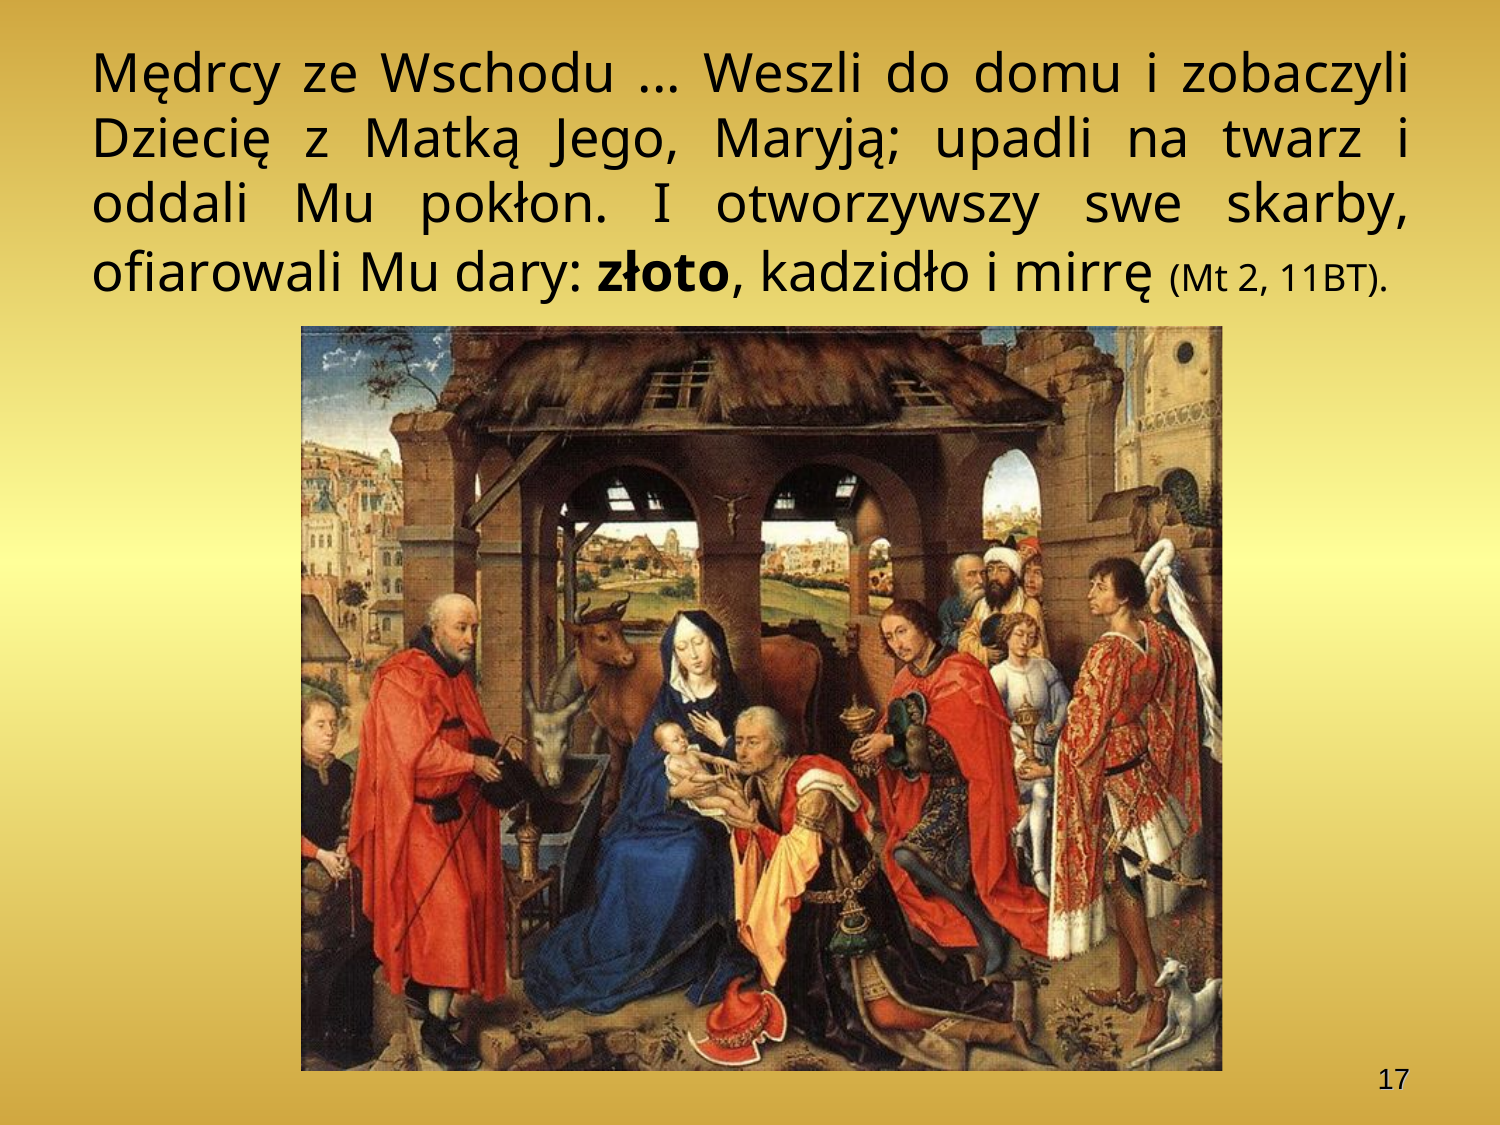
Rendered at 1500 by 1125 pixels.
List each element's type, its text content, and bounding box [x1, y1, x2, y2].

picture [301, 326, 1223, 1071]
list Mędrcy ze Wschodu ... Weszli do domu i zobaczyli Dziecię z Matką Jego, Maryją; upadli na twarz i oddali Mu pokłon. I otworzywszy swe skarby, ofiarowali Mu dary: złoto, kadzidło i mirrę (Mt 2, 11BT). [76, 31, 1427, 1083]
text_box 39 [1074, 1083, 1426, 1103]
